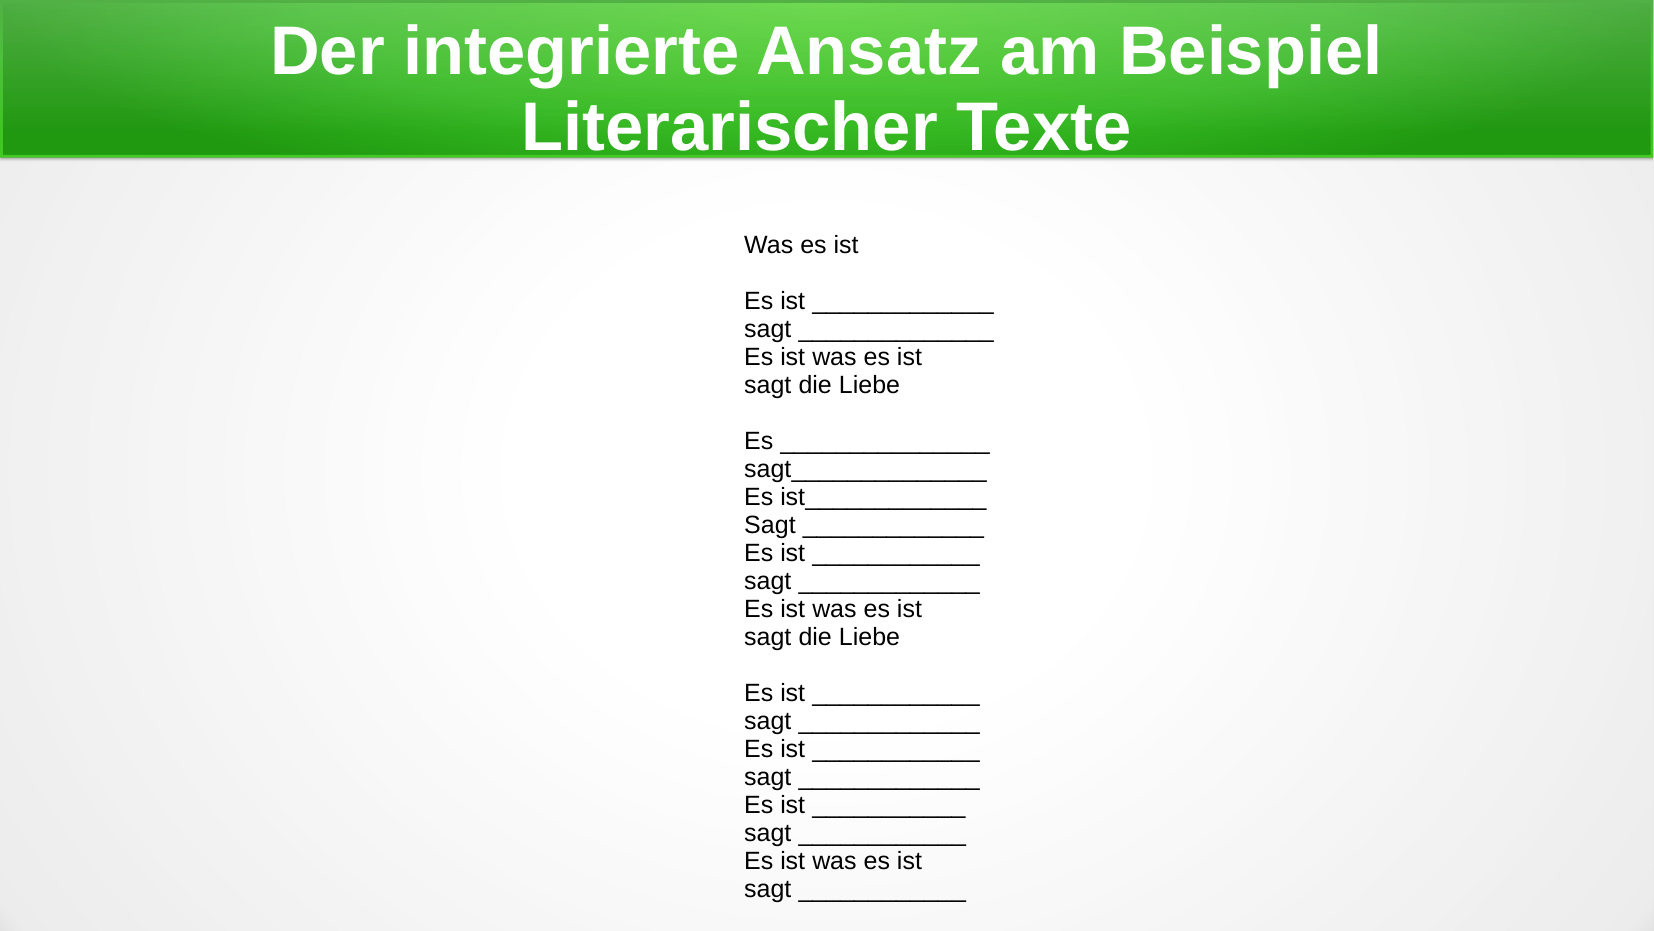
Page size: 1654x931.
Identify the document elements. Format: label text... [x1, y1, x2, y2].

title Der integrierte Ansatz am Beispiel Literarischer Texte [82, 12, 1571, 166]
subtitle Was es ist Es ist _____________ sagt ______________ Es ist was es ist sagt die Liebe Es _______________ sagt______________ Es ist_____________ Sagt _____________ Es ist ____________ sagt _____________ Es ist was es ist sagt die Liebe Es ist ____________ sagt _____________ Es ist ____________ sagt _____________ Es ist ___________ sagt ____________ Es ist was es ist sagt ____________ [744, 165, 1654, 931]
